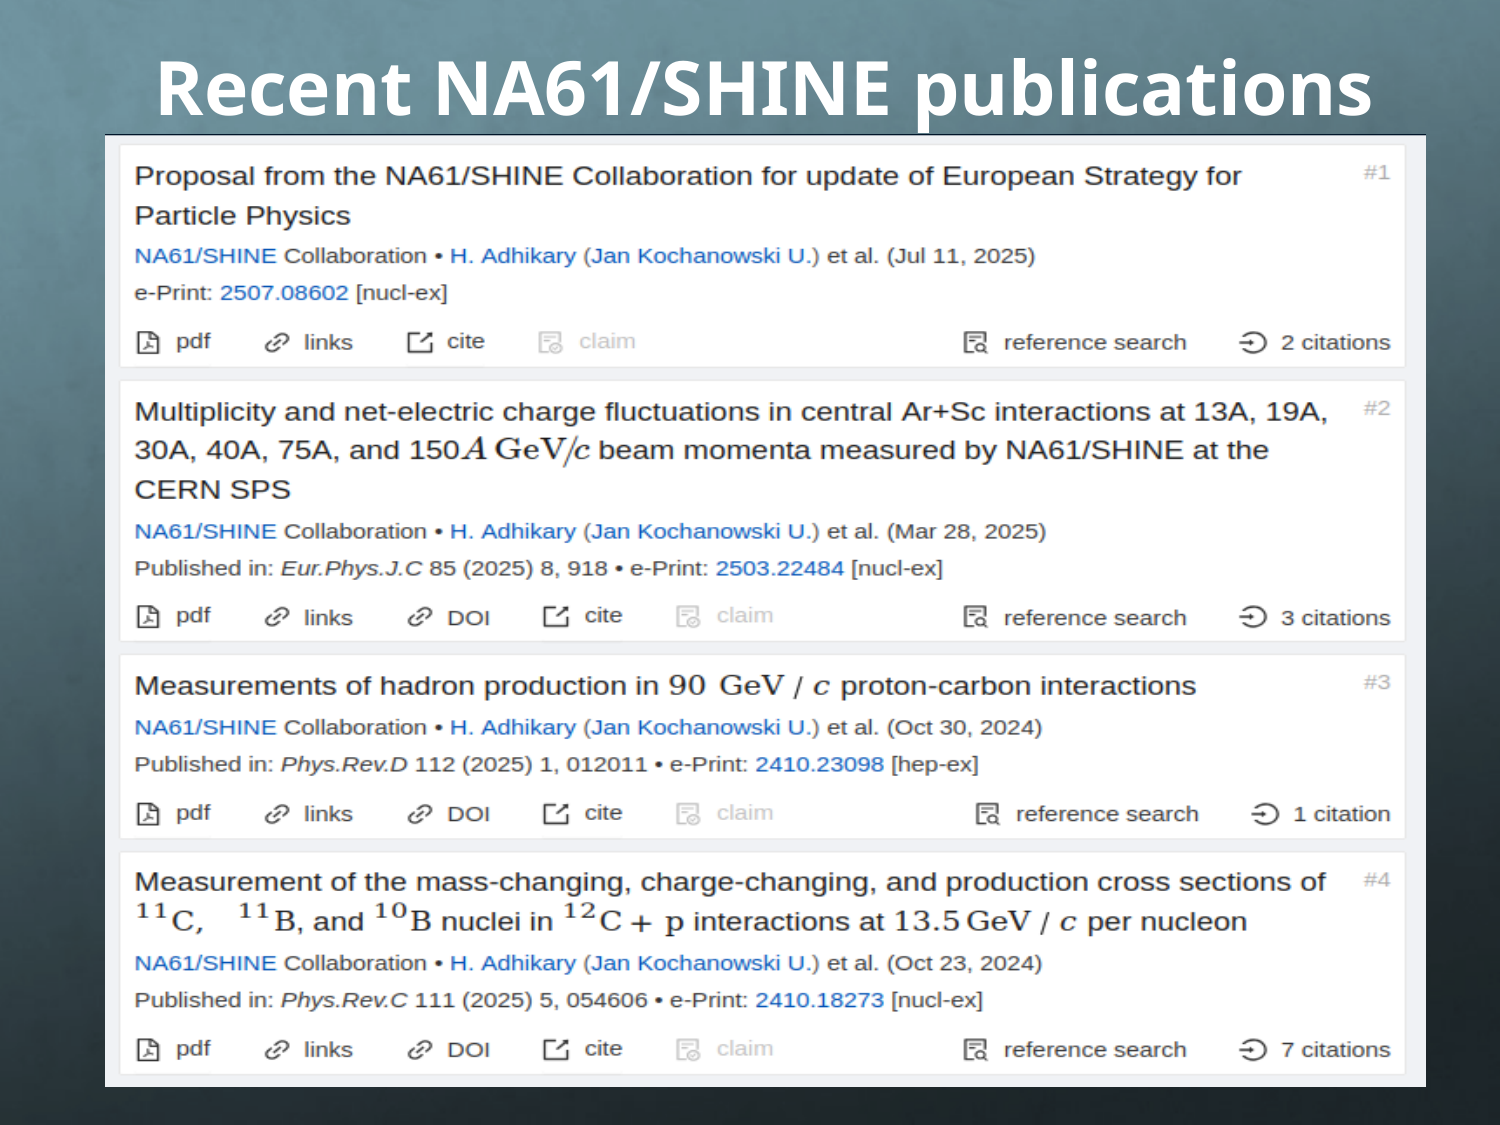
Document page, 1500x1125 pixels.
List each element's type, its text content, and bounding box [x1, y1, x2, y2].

title Recent NA61/SHINE publications [75, 0, 1456, 180]
picture [0, 0, 1500, 1125]
